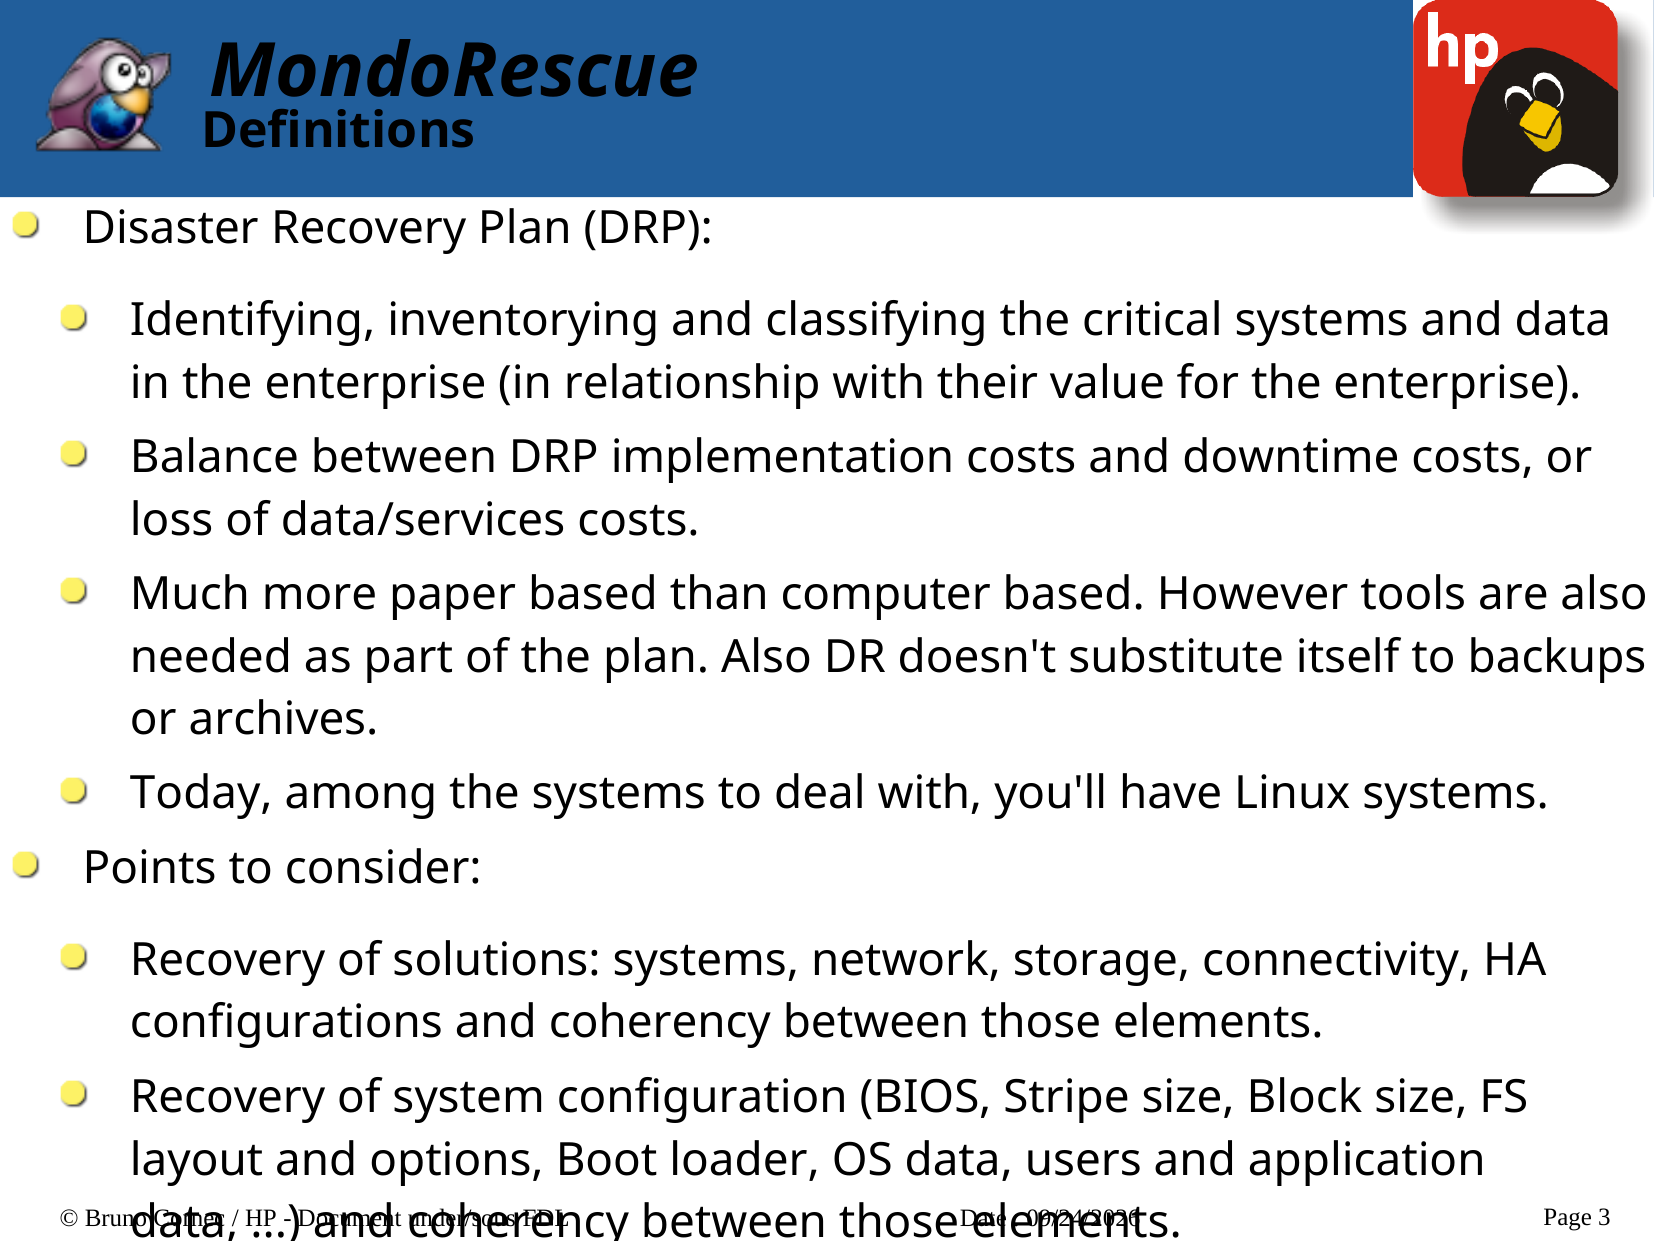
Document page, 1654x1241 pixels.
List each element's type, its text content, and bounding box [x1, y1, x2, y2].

list Disaster Recovery Plan (DRP): Identifying, inventorying and classifying the critical systems and data in the enterprise (in relationship with their value for the enterprise). Balance between DRP implementation costs and downtime costs, or loss of data/services costs. Much more paper based than computer based. However tools are also needed as part of the plan. Also DR doesn't substitute itself to backups or archives. Today, among the systems to deal with, you'll have Linux systems. Points to consider: Recovery of solutions: systems, network, storage, connectivity, HA configurations and coherency between those elements. Recovery of system configuration (BIOS, Stripe size, Block size, FS layout and options, Boot loader, OS data, users and application data, ...) and coherency between those elements. [0, 194, 1654, 1228]
picture [0, 0, 211, 194]
title Definitions [200, 26, 1190, 194]
picture [1413, 0, 1654, 194]
